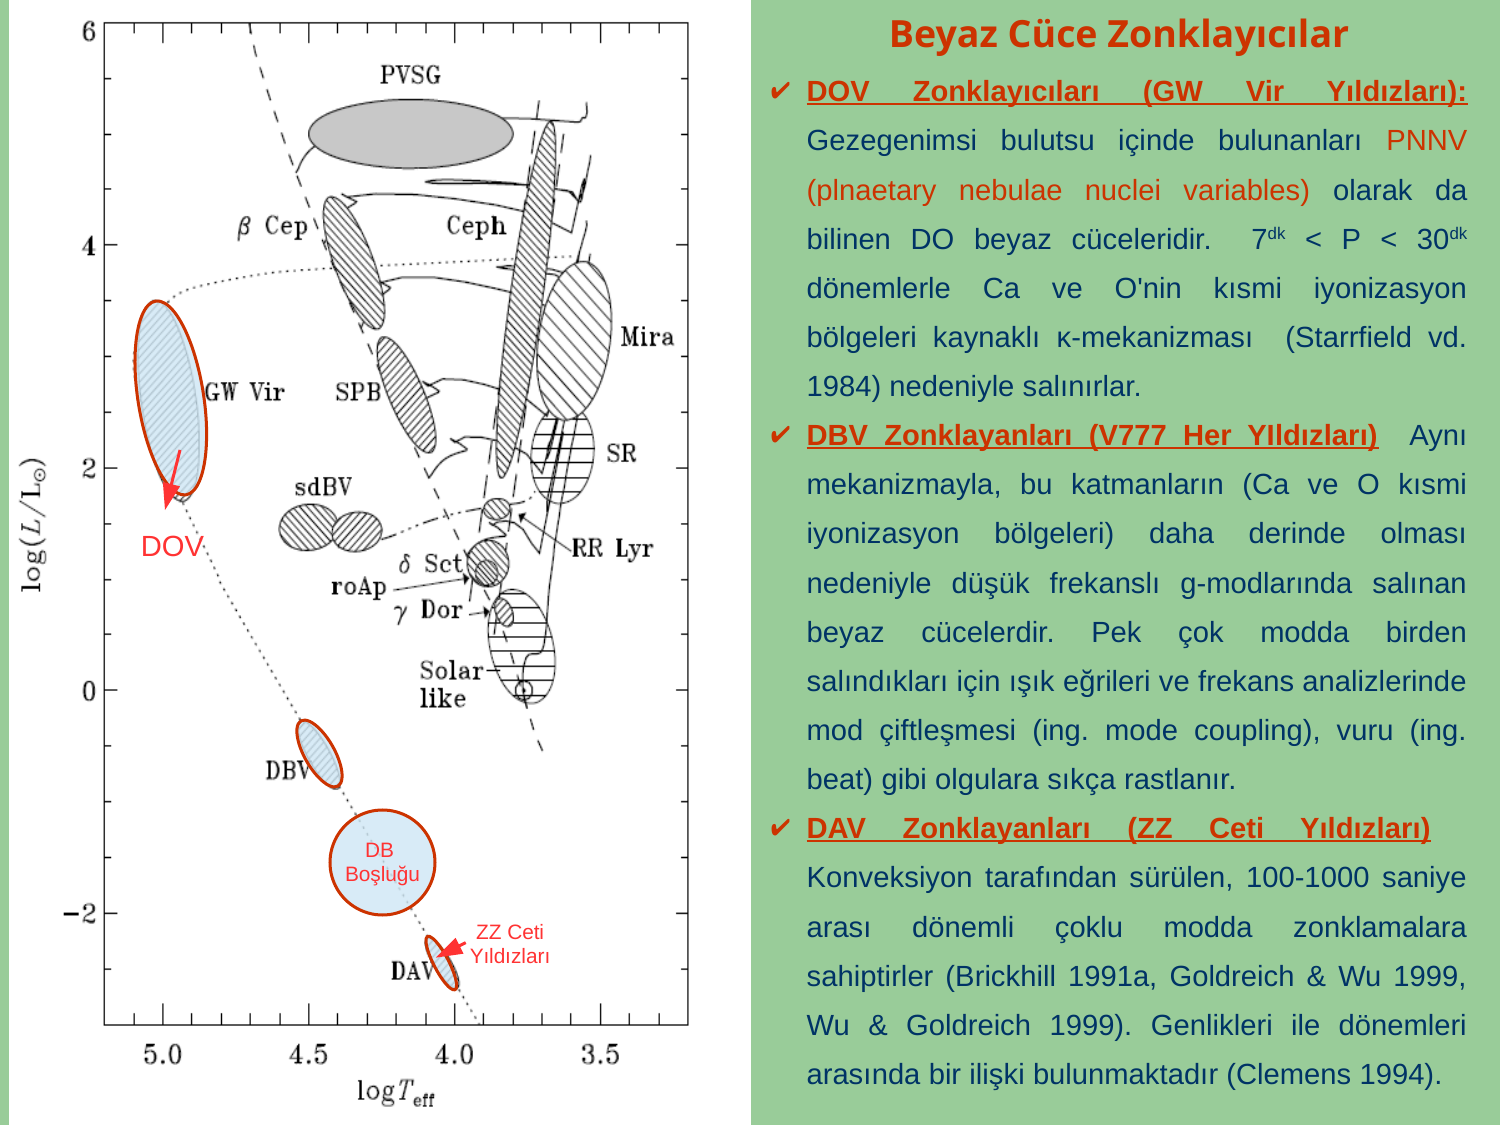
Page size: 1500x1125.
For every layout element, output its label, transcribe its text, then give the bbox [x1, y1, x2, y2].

text_box Beyaz Cüce Zonklayıcılar DOV Zonklayıcıları (GW Vir Yıldızları): Gezegenimsi bulutsu içinde bulunanları PNNV (plnaetary nebulae nuclei variables) olarak da bilinen DO beyaz cüceleridir. 7dk < P < 30dk dönemlerle Ca ve O'nin kısmi iyonizasyon bölgeleri kaynaklı κ-mekanizması (Starrfield vd. 1984) nedeniyle salınırlar. DBV Zonklayanları (V777 Her YIldızları) Aynı mekanizmayla, bu katmanların (Ca ve O kısmi iyonizasyon bölgeleri) daha derinde olması nedeniyle düşük frekanslı g-modlarında salınan beyaz cücelerdir. Pek çok modda birden salındıkları için ışık eğrileri ve frekans analizlerinde mod çiftleşmesi (ing. mode coupling), vuru (ing. beat) gibi olgulara sıkça rastlanır. DAV Zonklayanları (ZZ Ceti Yıldızları) Konveksiyon tarafından sürülen, 100-1000 saniye arası dönemli çoklu modda zonklamalara sahiptirler (Brickhill 1991a, Goldreich & Wu 1999, Wu & Goldreich 1999). Genlikleri ile dönemleri arasında bir ilişki bulunmaktadır (Clemens 1994). [756, 0, 1483, 1125]
text_box DOV [120, 522, 226, 571]
text_box DB Boşluğu [330, 810, 436, 916]
text_box [426, 936, 457, 990]
text_box [296, 720, 343, 787]
text_box [134, 301, 207, 495]
picture [9, 0, 751, 1125]
text_box ZZ Ceti Yıldızları [450, 913, 571, 976]
